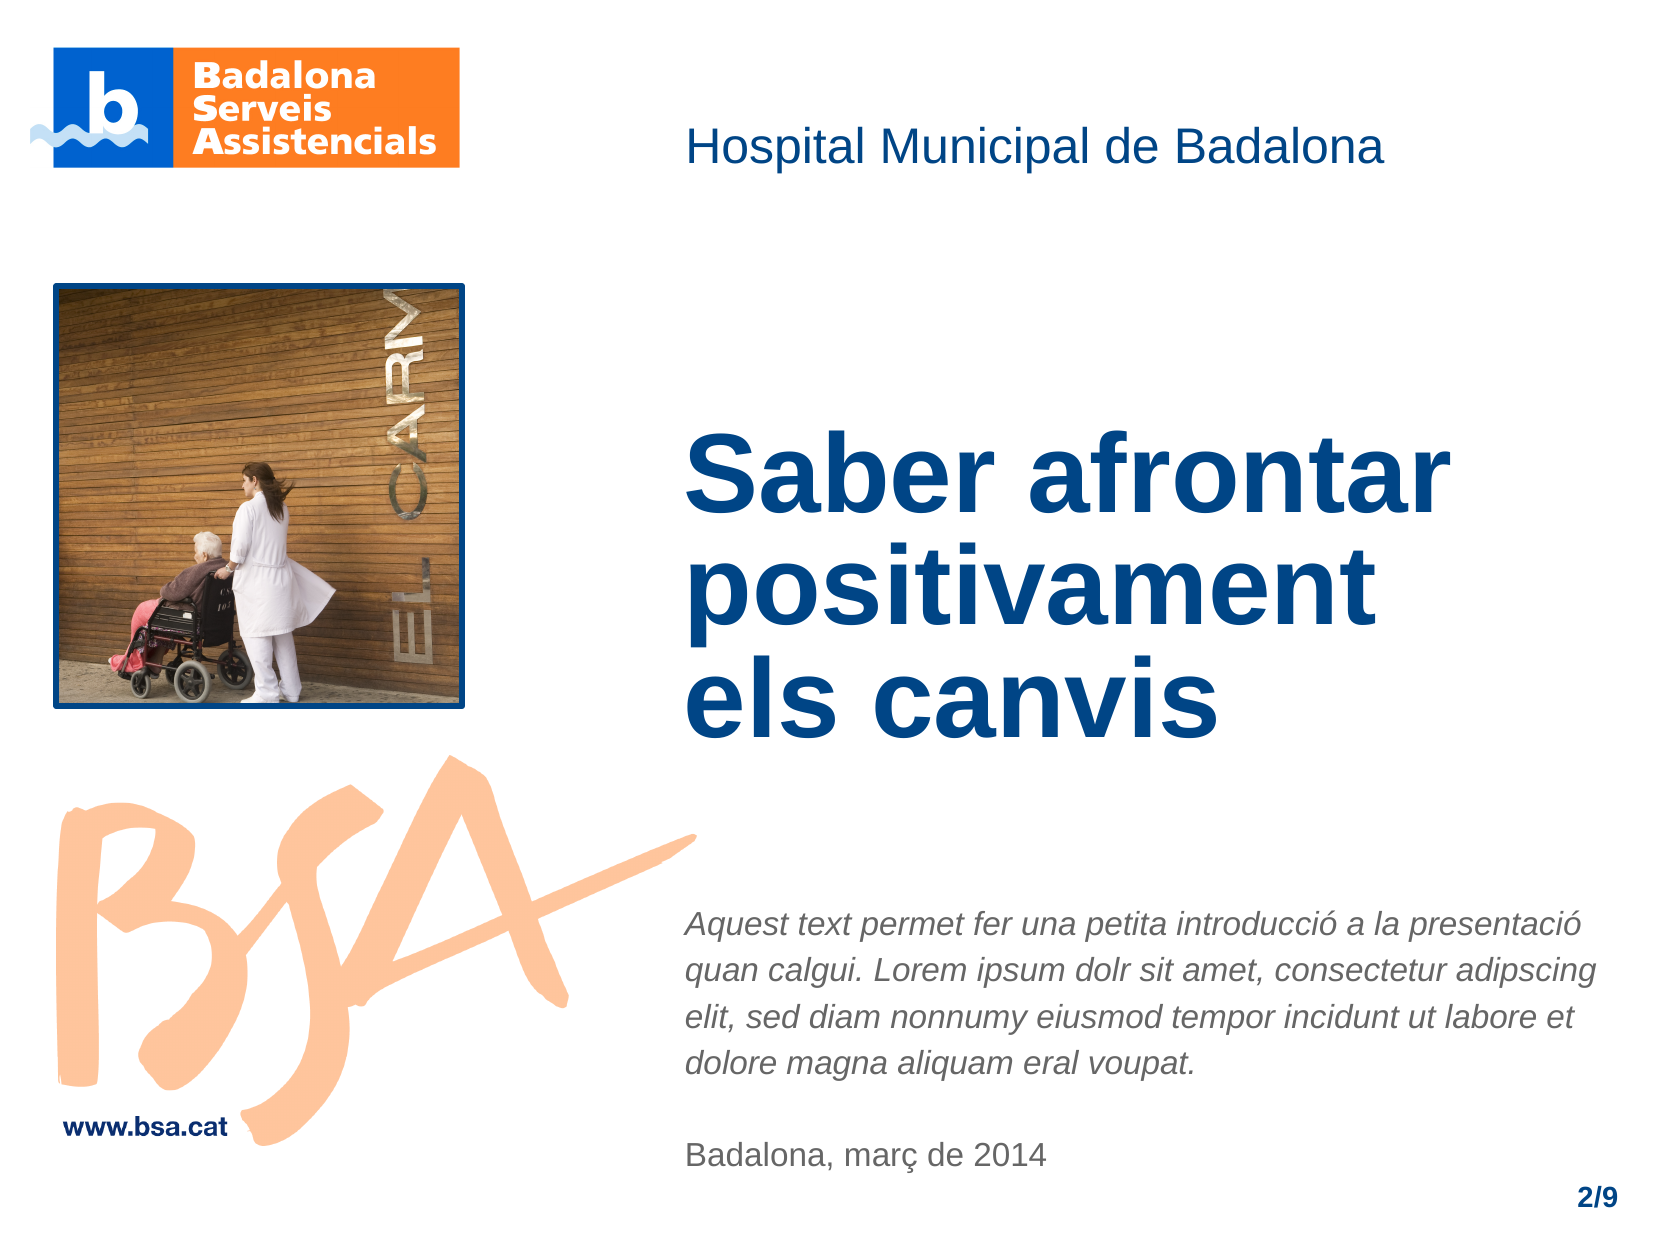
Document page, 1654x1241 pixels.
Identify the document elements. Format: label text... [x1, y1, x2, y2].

picture [30, 47, 460, 168]
text_box Aquest text permet fer una petita introducció a la presentació quan calgui. Lorem ipsum dolr sit amet, consectetur adipscing elit, sed diam nonnumy eiusmod tempor incidunt ut labore et dolore magna aliquam eral voupat. Badalona, març de 2014 [685, 874, 1607, 1197]
text_box Saber afrontar positivament els canvis [683, 415, 1605, 767]
picture [59, 289, 460, 704]
text_box Hospital Municipal de Badalona [685, 118, 1607, 201]
picture [56, 755, 697, 1176]
